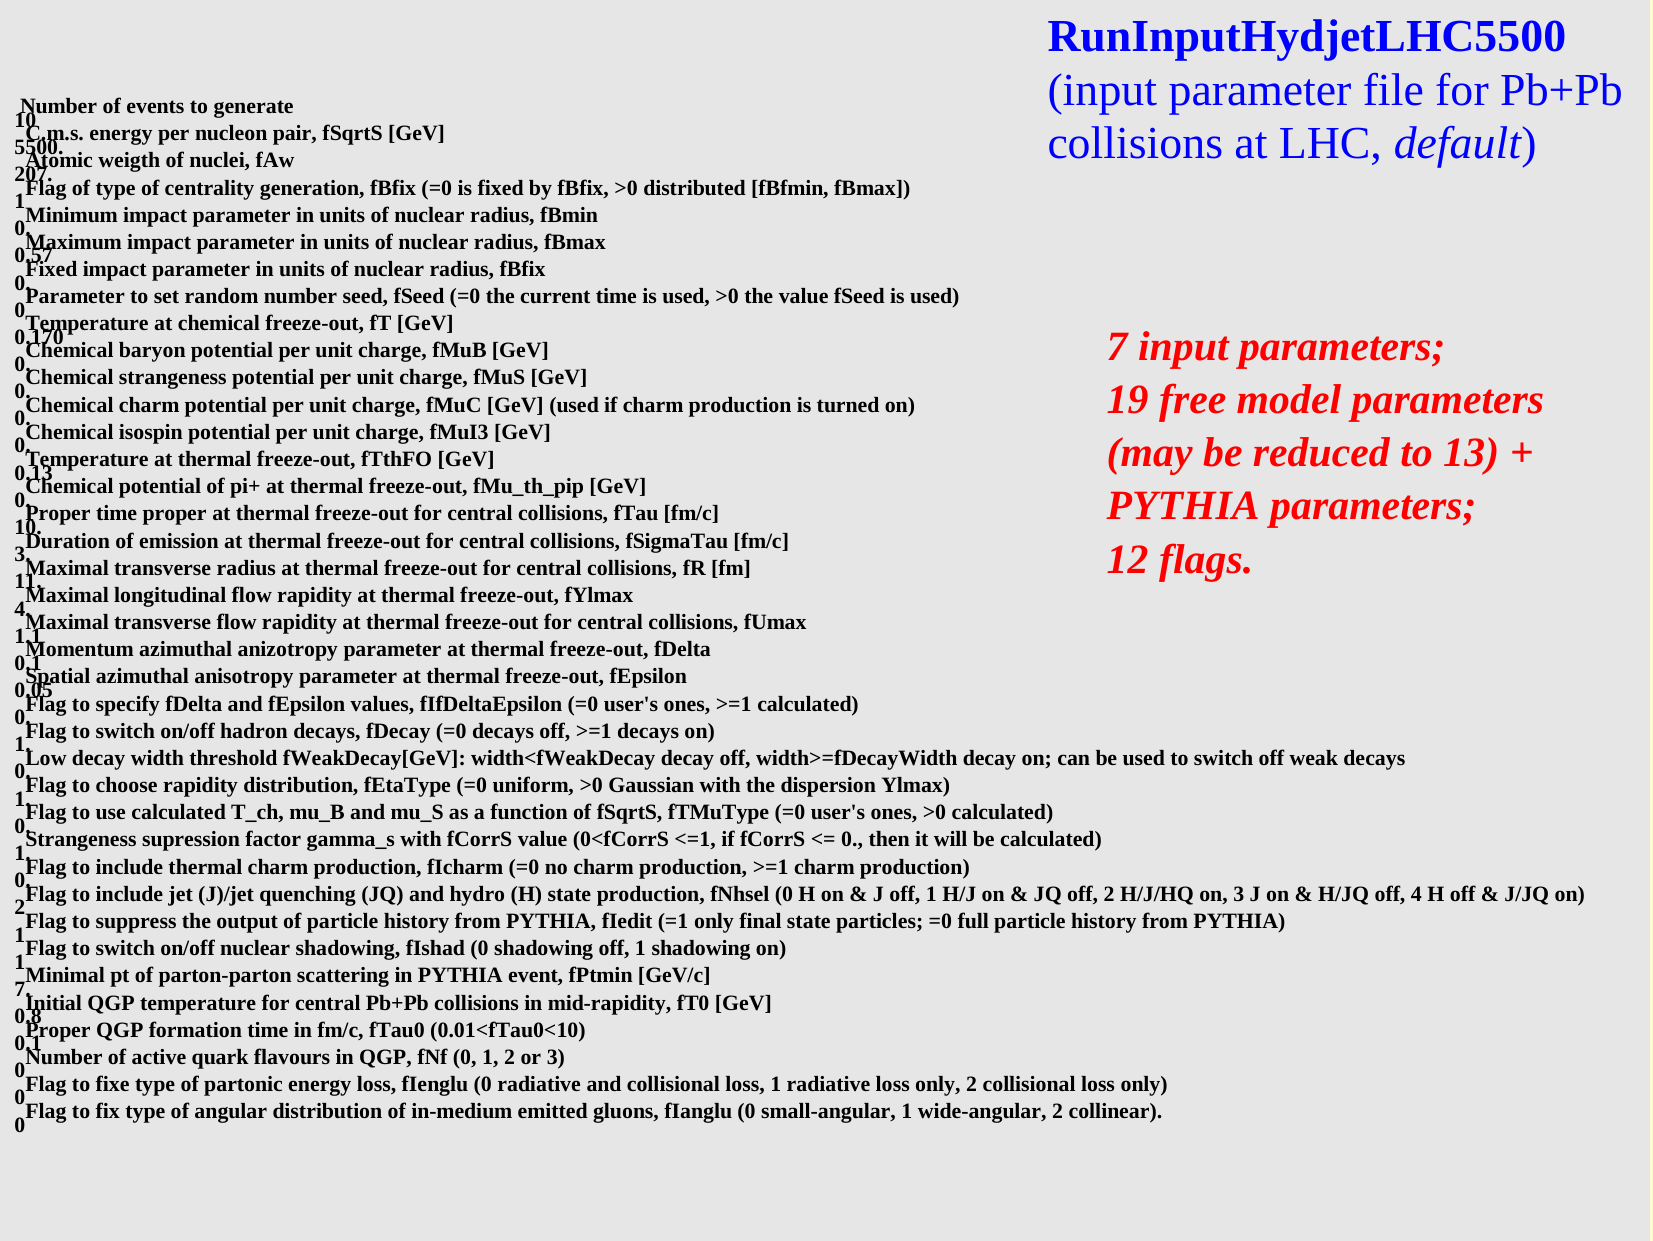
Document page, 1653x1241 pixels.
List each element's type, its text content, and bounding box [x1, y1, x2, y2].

text_box Number of events to generate 10 C.m.s. energy per nucleon pair, fSqrtS [GeV] 5500. Atomic weigth of nuclei, fAw 207. Flag of type of centrality generation, fBfix (=0 is fixed by fBfix, >0 distributed [fBfmin, fBmax]) 1 Minimum impact parameter in units of nuclear radius, fBmin 0. Maximum impact parameter in units of nuclear radius, fBmax 0.57 Fixed impact parameter in units of nuclear radius, fBfix 0. Parameter to set random number seed, fSeed (=0 the current time is used, >0 the value fSeed is used) 0 Temperature at chemical freeze-out, fT [GeV] 0.170 Chemical baryon potential per unit charge, fMuB [GeV] 0. Chemical strangeness potential per unit charge, fMuS [GeV] 0. Chemical charm potential per unit charge, fMuC [GeV] (used if charm production is turned on) 0. Chemical isospin potential per unit charge, fMuI3 [GeV] 0. Temperature at thermal freeze-out, fTthFO [GeV] 0.13 Chemical potential of pi+ at thermal freeze-out, fMu_th_pip [GeV] 0. Proper time proper at thermal freeze-out for central collisions, fTau [fm/c] 10. Duration of emission at thermal freeze-out for central collisions, fSigmaTau [fm/c] 3. Maximal transverse radius at thermal freeze-out for central collisions, fR [fm] 11. Maximal longitudinal flow rapidity at thermal freeze-out, fYlmax 4. Maximal transverse flow rapidity at thermal freeze-out for central collisions, fUmax 1.1 Momentum azimuthal anizotropy parameter at thermal freeze-out, fDelta 0.1 Spatial azimuthal anisotropy parameter at thermal freeze-out, fEpsilon 0.05 Flag to specify fDelta and fEpsilon values, fIfDeltaEpsilon (=0 user's ones, >=1 calculated) 0. Flag to switch on/off hadron decays, fDecay (=0 decays off, >=1 decays on) 1. Low decay width threshold fWeakDecay[GeV]: width<fWeakDecay decay off, width>=fDecayWidth decay on; can be used to switch off weak decays 0. Flag to choose rapidity distribution, fEtaType (=0 uniform, >0 Gaussian with the dispersion Ylmax) 1. Flag to use calculated T_ch, mu_B and mu_S as a function of fSqrtS, fTMuType (=0 user's ones, >0 calculated) 0. Strangeness supression factor gamma_s with fCorrS value (0<fCorrS <=1, if fCorrS <= 0., then it will be calculated) 1. Flag to include thermal charm production, fIcharm (=0 no charm production, >=1 charm production) 0. Flag to include jet (J)/jet quenching (JQ) and hydro (H) state production, fNhsel (0 H on & J off, 1 H/J on & JQ off, 2 H/J/HQ on, 3 J on & H/JQ off, 4 H off & J/JQ on) 2 Flag to suppress the output of particle history from PYTHIA, fIedit (=1 only final state particles; =0 full particle history from PYTHIA) 1 Flag to switch on/off nuclear shadowing, fIshad (0 shadowing off, 1 shadowing on) 1 Minimal pt of parton-parton scattering in PYTHIA event, fPtmin [GeV/c] 7. Initial QGP temperature for central Pb+Pb collisions in mid-rapidity, fT0 [GeV] 0.8 Proper QGP formation time in fm/c, fTau0 (0.01<fTau0<10) 0.1 Number of active quark flavours in QGP, fNf (0, 1, 2 or 3) 0 Flag to fixe type of partonic energy loss, fIenglu (0 radiative and collisional loss, 1 radiative loss only, 2 collisional loss only) 0 Flag to fix type of angular distribution of in-medium emitted gluons, fIanglu (0 small-angular, 1 wide-angular, 2 collinear). 0 [14, 0, 1650, 1241]
text_box RunInputHydjetLHC5500 (input parameter file for Pb+Pb collisions at LHC, default) [1047, 8, 1634, 169]
text_box 7 input parameters; 19 free model parameters (may be reduced to 13) + PYTHIA parameters; 12 flags. [1106, 315, 1628, 583]
